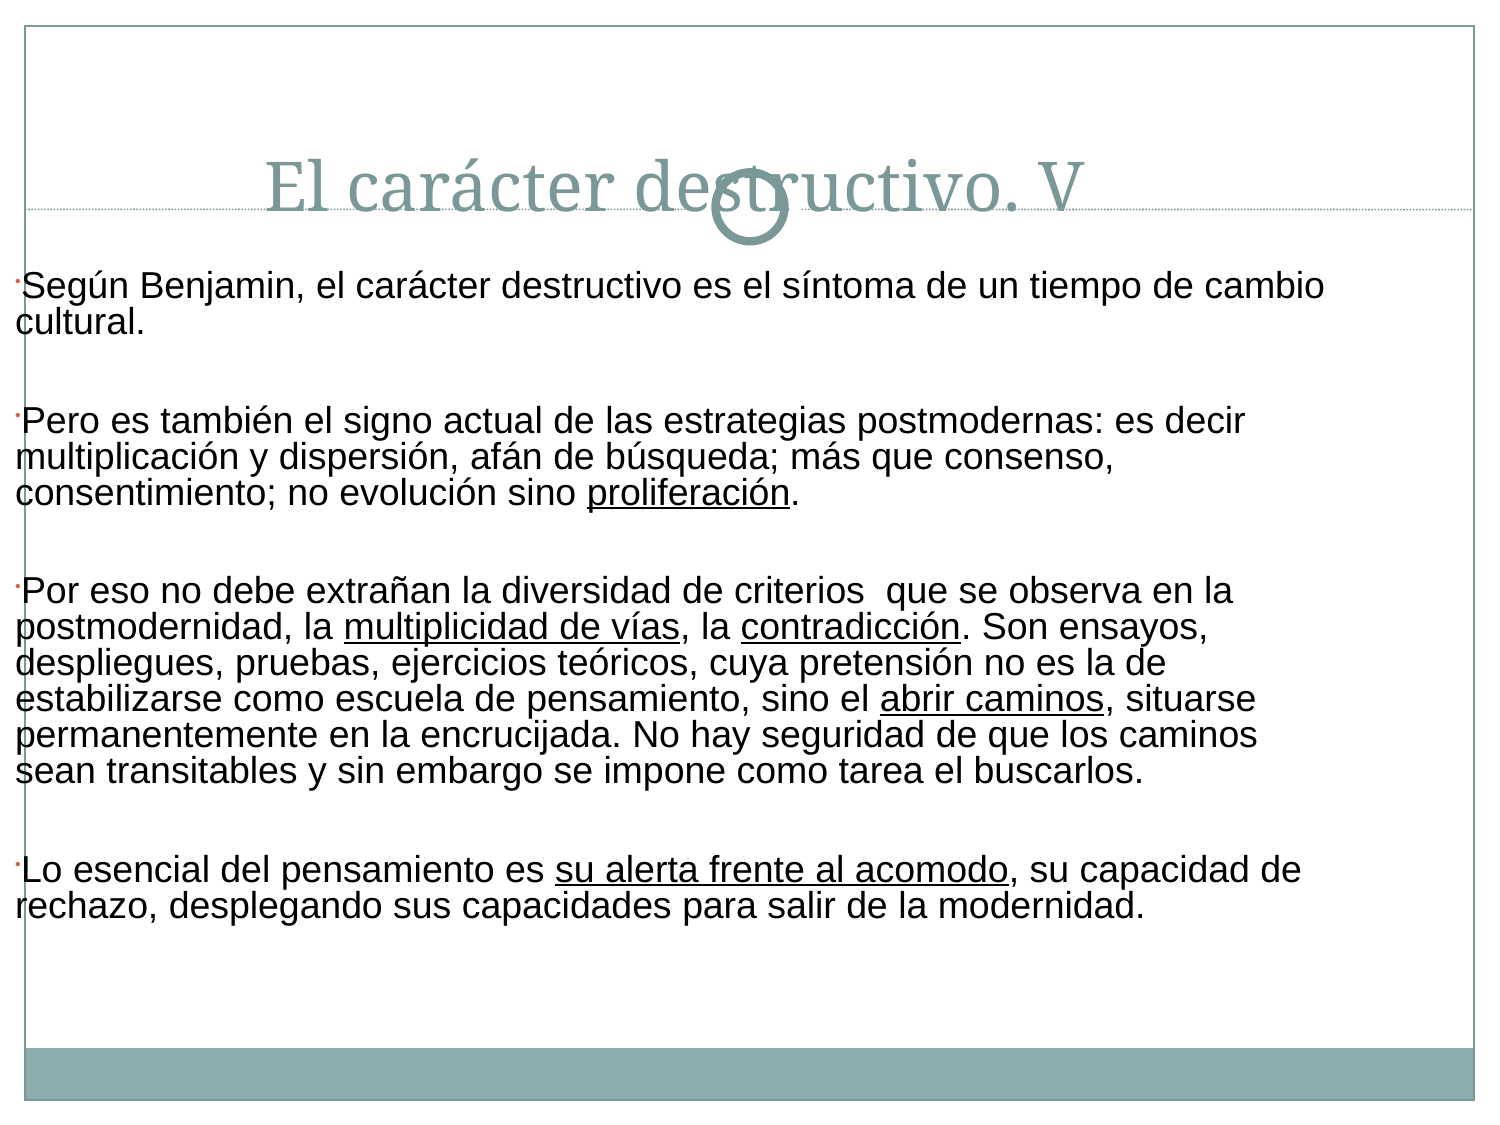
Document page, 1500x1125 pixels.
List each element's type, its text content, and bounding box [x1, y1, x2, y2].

title El carácter destructivo. V [0, 45, 1351, 233]
list Según Benjamin, el carácter destructivo es el síntoma de un tiempo de cambio cultural. Pero es también el signo actual de las estrategias postmodernas: es decir multiplicación y dispersión, afán de búsqueda; más que consenso, consentimiento; no evolución sino proliferación. Por eso no debe extrañan la diversidad de criterios que se observa en la postmodernidad, la multiplicidad de vías, la contradicción. Son ensayos, despliegues, pruebas, ejercicios teóricos, cuya pretensión no es la de estabilizarse como escuela de pensamiento, sino el abrir caminos, situarse permanentemente en la encrucijada. No hay seguridad de que los caminos sean transitables y sin embargo se impone como tarea el buscarlos. Lo esencial del pensamiento es su alerta frente al acomodo, su capacidad de rechazo, desplegando sus capacidades para salir de la modernidad. [0, 262, 1351, 1005]
